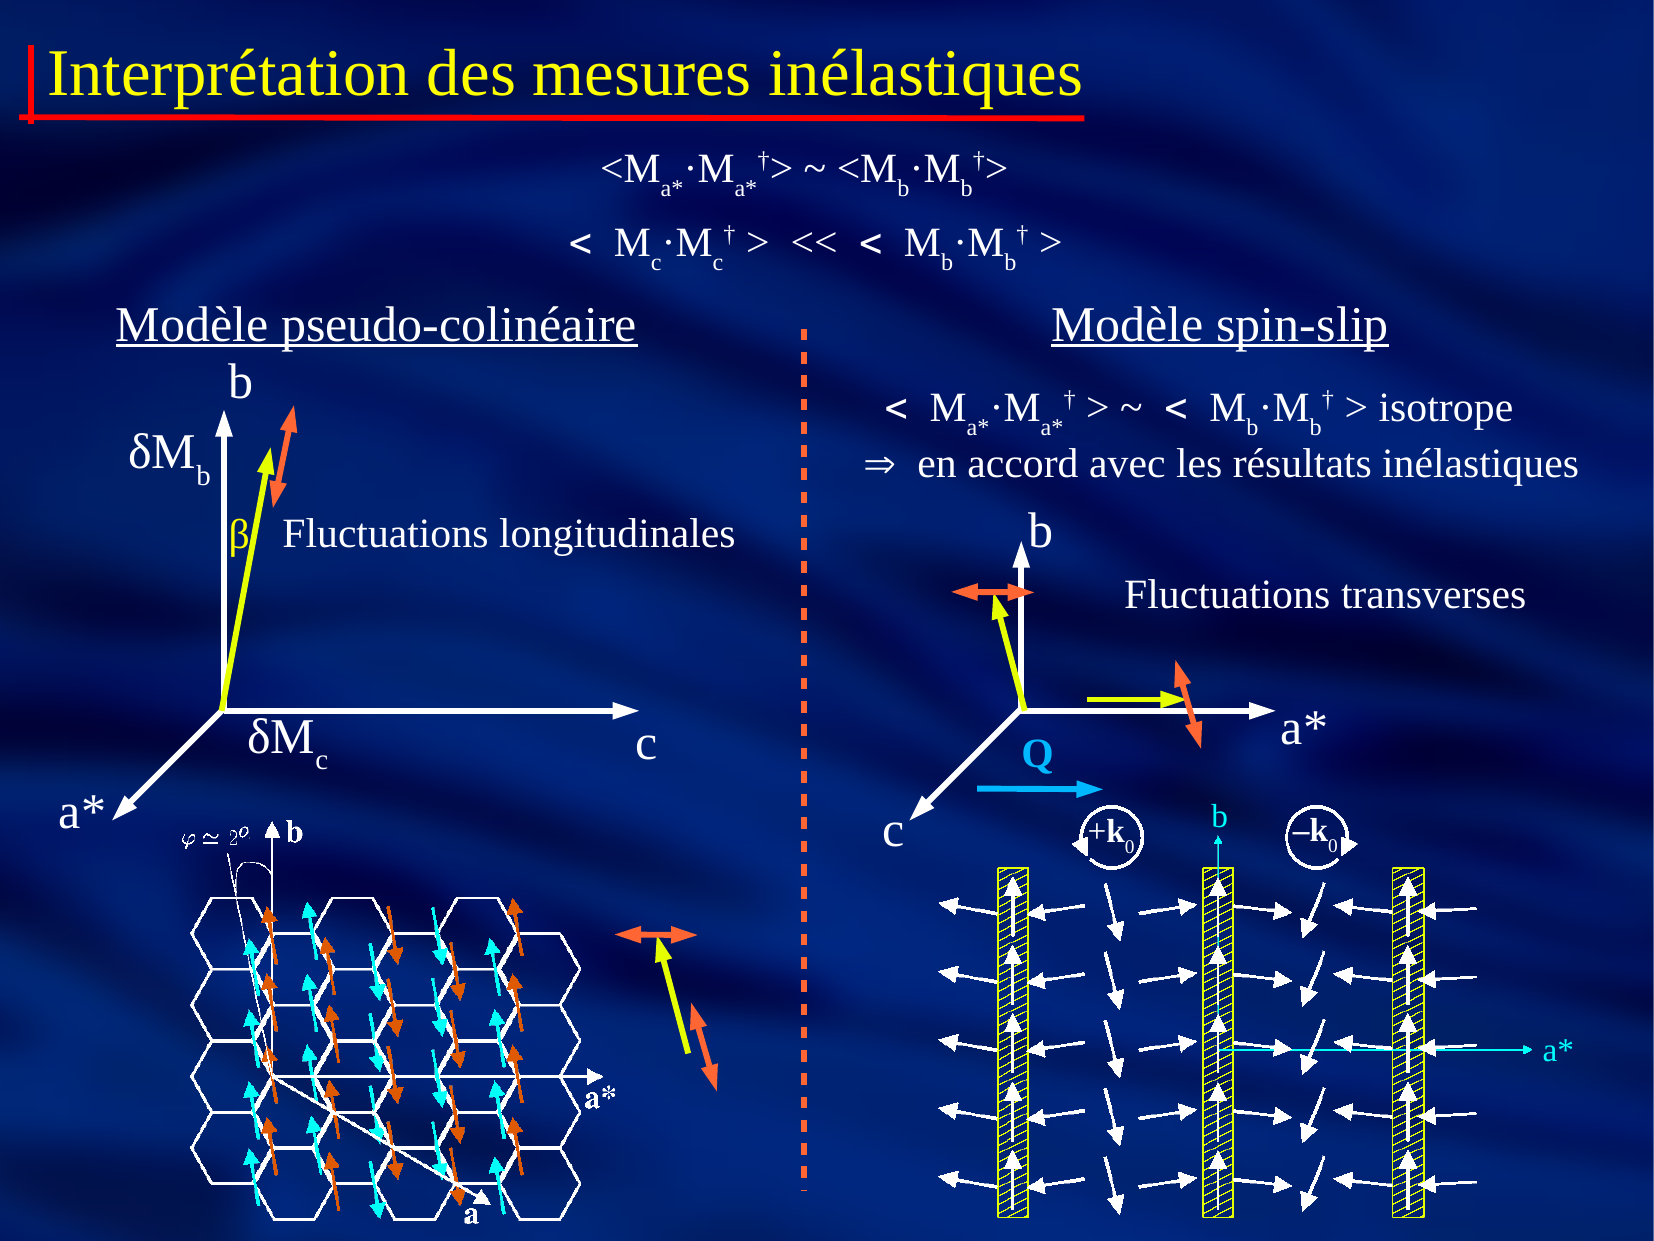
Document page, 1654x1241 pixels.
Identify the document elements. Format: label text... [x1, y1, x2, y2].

text_box δMb [128, 424, 212, 492]
text_box Fluctuations longitudinales [282, 510, 737, 558]
text_box Modèle spin-slip [1051, 296, 1390, 353]
text_box < Mc·Mc† > << < Mb·Mb† > [568, 219, 1033, 285]
text_box a* [1542, 1031, 1589, 1070]
text_box c [882, 801, 905, 857]
text_box a* [1280, 699, 1329, 756]
text_box +k0 [1087, 812, 1158, 858]
text_box Fluctuations transverses [1124, 571, 1527, 618]
text_box <Ma*·Ma*†> ~ <Mb·Mb†> [589, 145, 1014, 213]
text_box a* [58, 783, 107, 840]
text_box Modèle pseudo-colinéaire [115, 296, 638, 353]
text_box b [1211, 797, 1237, 879]
text_box –k0 [1292, 811, 1360, 857]
text_box b [228, 353, 254, 409]
text_box Q [1021, 730, 1055, 777]
text_box b [1028, 502, 1054, 559]
text_box Interprétation des mesures inélastiques [47, 35, 1231, 110]
text_box δMc [247, 708, 329, 776]
text_box c [635, 715, 658, 771]
text_box β [228, 511, 250, 558]
picture [0, 0, 1654, 1241]
text_box < Ma*·Ma*† > ~ < Mb·Mb† > isotrope  en accord avec les résultats inélastiques [863, 384, 1640, 614]
